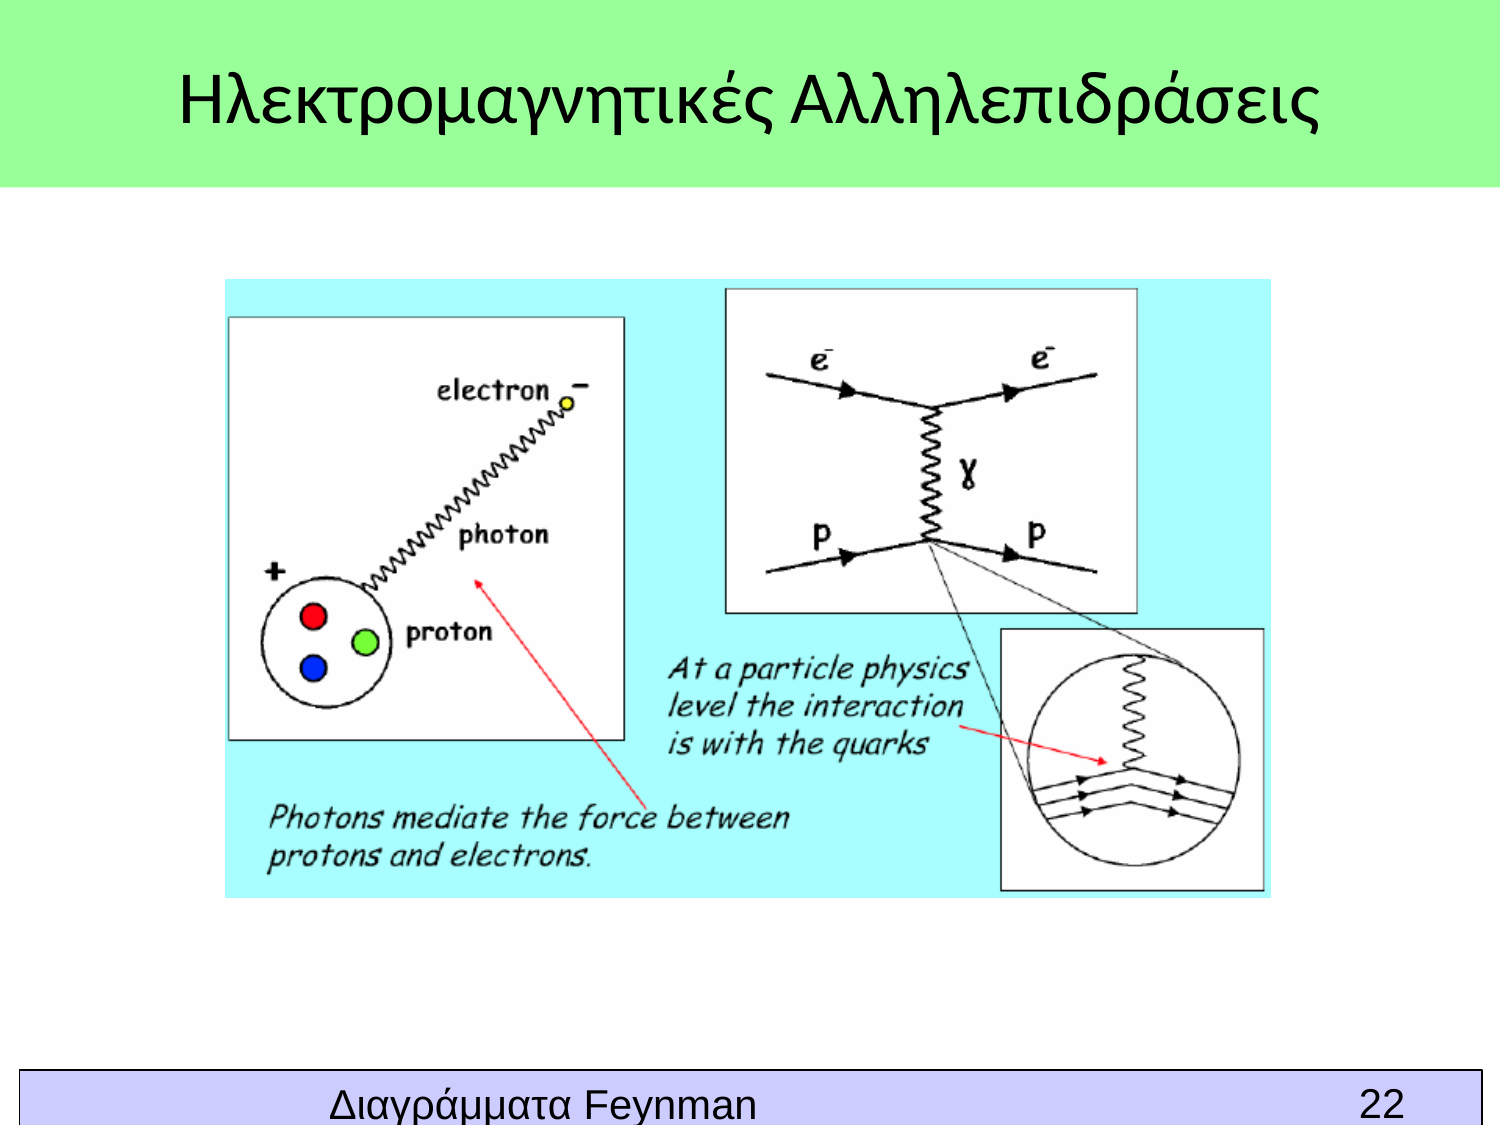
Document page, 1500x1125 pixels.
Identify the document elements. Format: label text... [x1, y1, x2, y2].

text_box Ηλεκτρομαγνητικές Αλληλεπιδράσεις [0, 0, 1500, 188]
picture [225, 279, 1271, 898]
